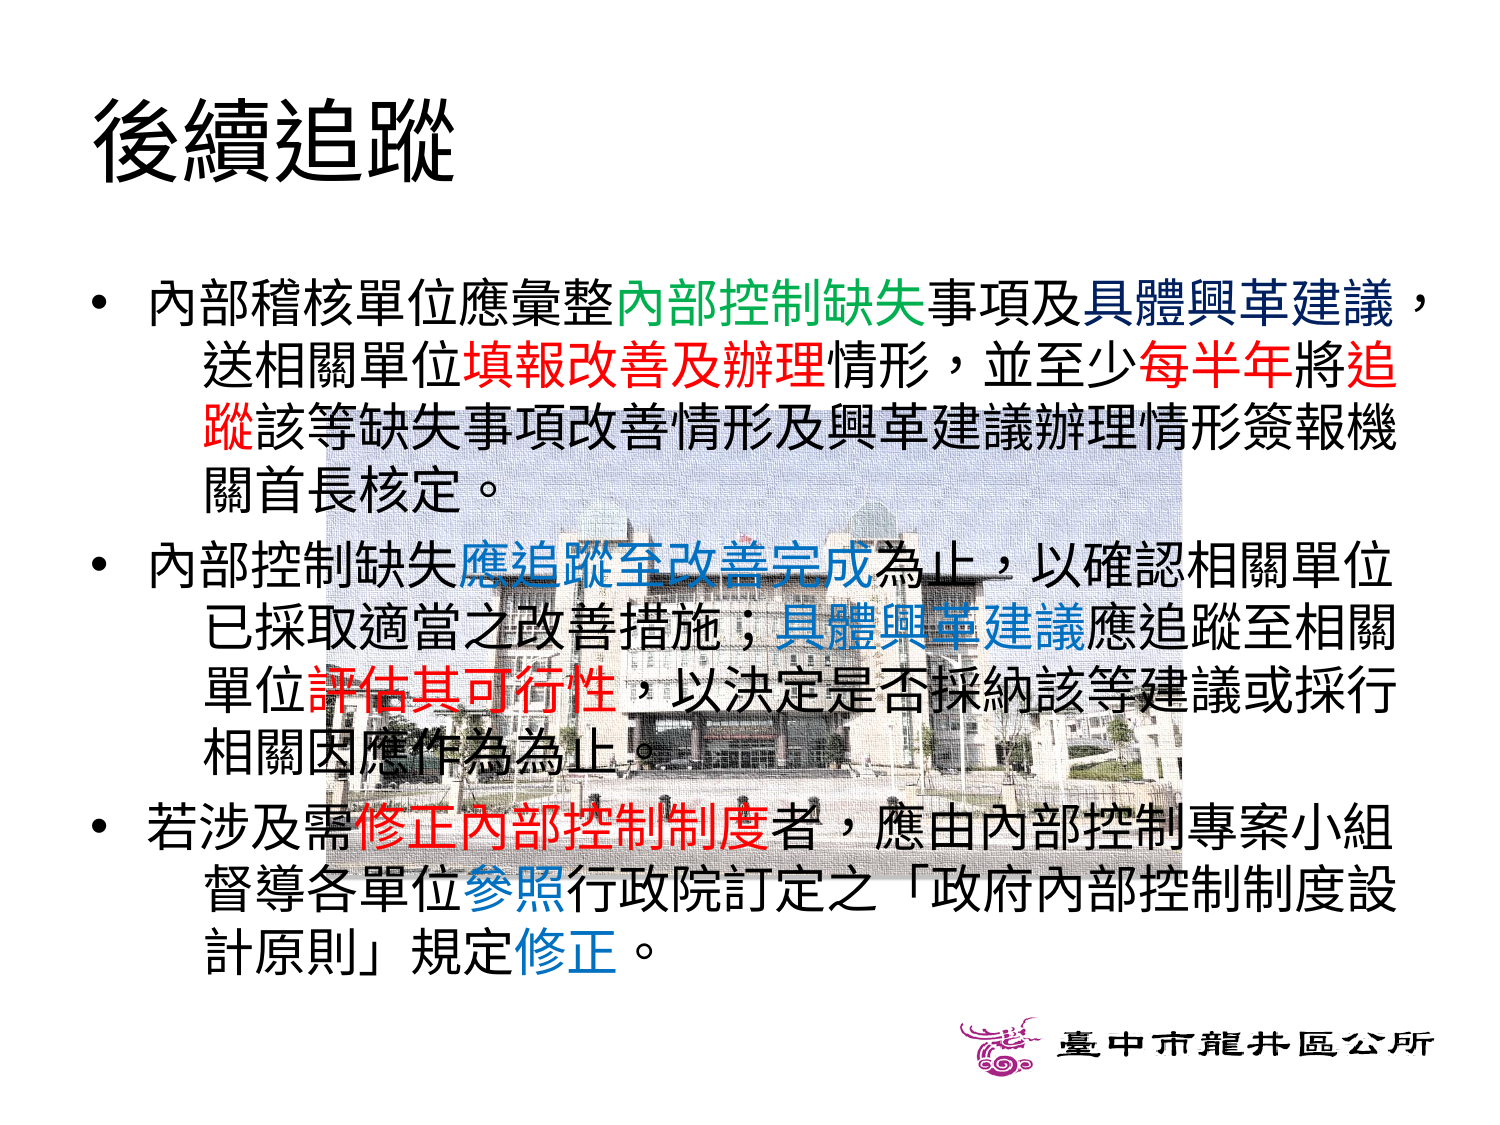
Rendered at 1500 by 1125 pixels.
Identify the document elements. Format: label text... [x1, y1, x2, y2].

title 後續追蹤 [75, 45, 1426, 233]
list 內部稽核單位應彙整內部控制缺失事項及具體興革建議，送相關單位填報改善及辦理情形，並至少每半年將追蹤該等缺失事項改善情形及興革建議辦理情形簽報機關首長核定。 內部控制缺失應追蹤至改善完成為止，以確認相關單位已採取適當之改善措施；具體興革建議應追蹤至相關單位評估其可行性，以決定是否採納該等建議或採行相關因應作為為止。 若涉及需修正內部控制制度者，應由內部控制專案小組督導各單位參照行政院訂定之「政府內部控制制度設計原則」規定修正。 [75, 262, 1426, 1005]
